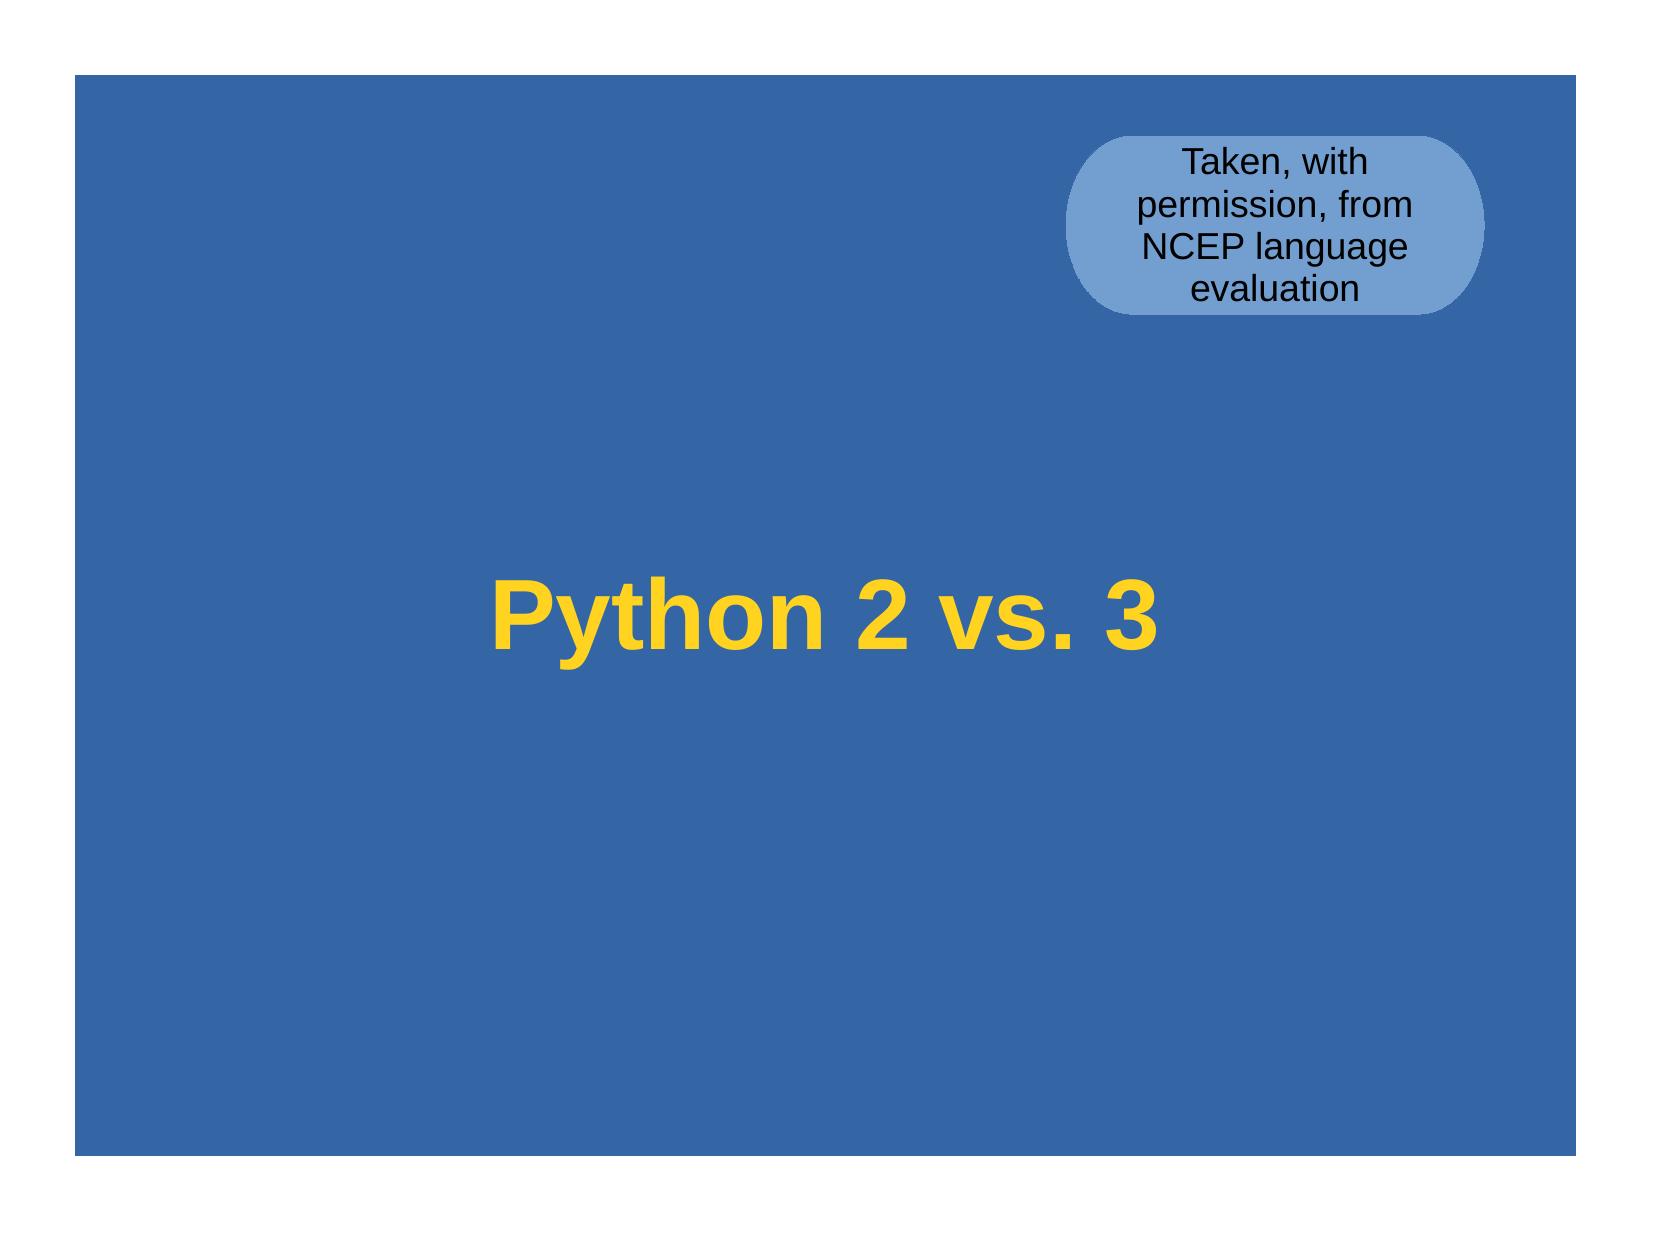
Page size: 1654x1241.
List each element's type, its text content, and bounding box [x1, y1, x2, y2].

text_box Python 2 vs. 3 [75, 75, 1576, 1156]
text_box Taken, with permission, from NCEP language evaluation [1065, 135, 1486, 316]
